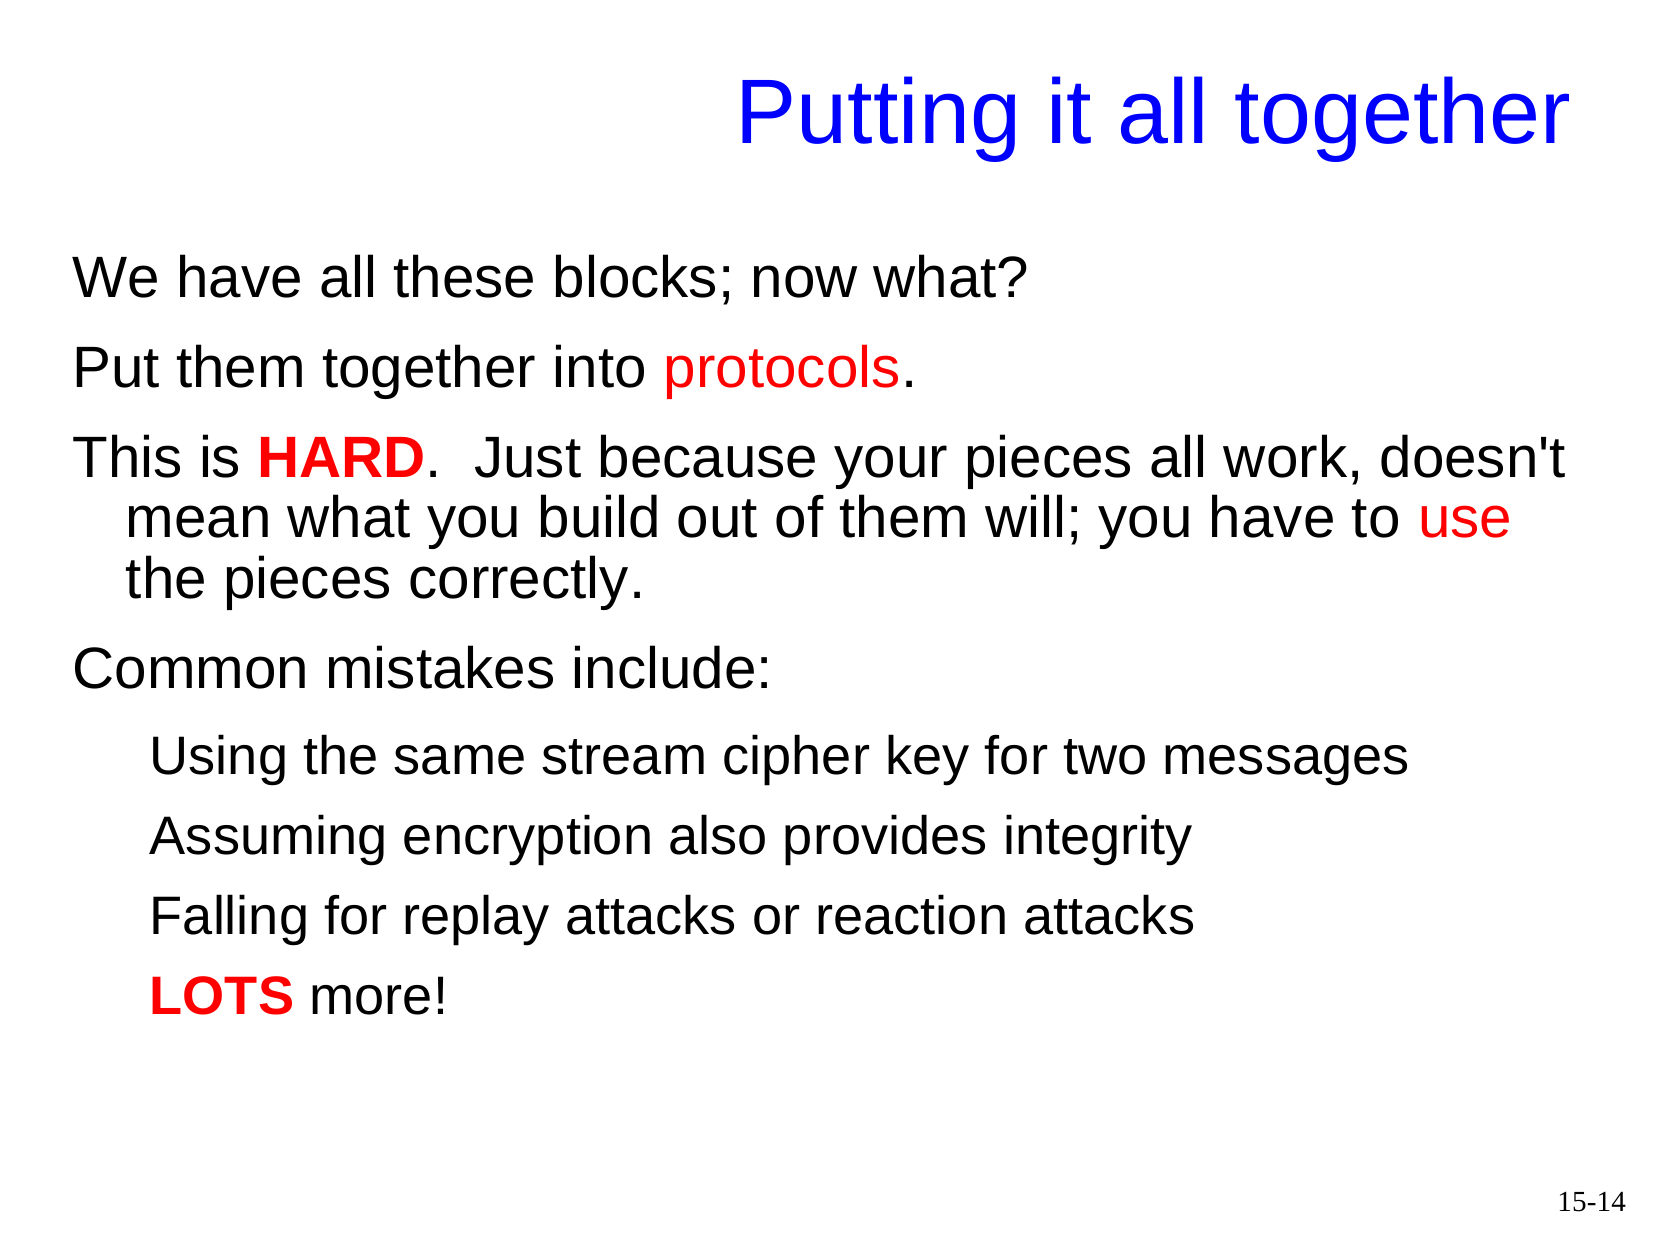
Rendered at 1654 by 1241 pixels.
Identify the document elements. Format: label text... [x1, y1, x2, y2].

title Putting it all together [84, 11, 1573, 219]
list We have all these blocks; now what? Put them together into protocols. This is HARD. Just because your pieces all work, doesn't mean what you build out of them will; you have to use the pieces correctly. Common mistakes include: Using the same stream cipher key for two messages Assuming encryption also provides integrity Falling for replay attacks or reaction attacks LOTS more! [55, 248, 1607, 1031]
